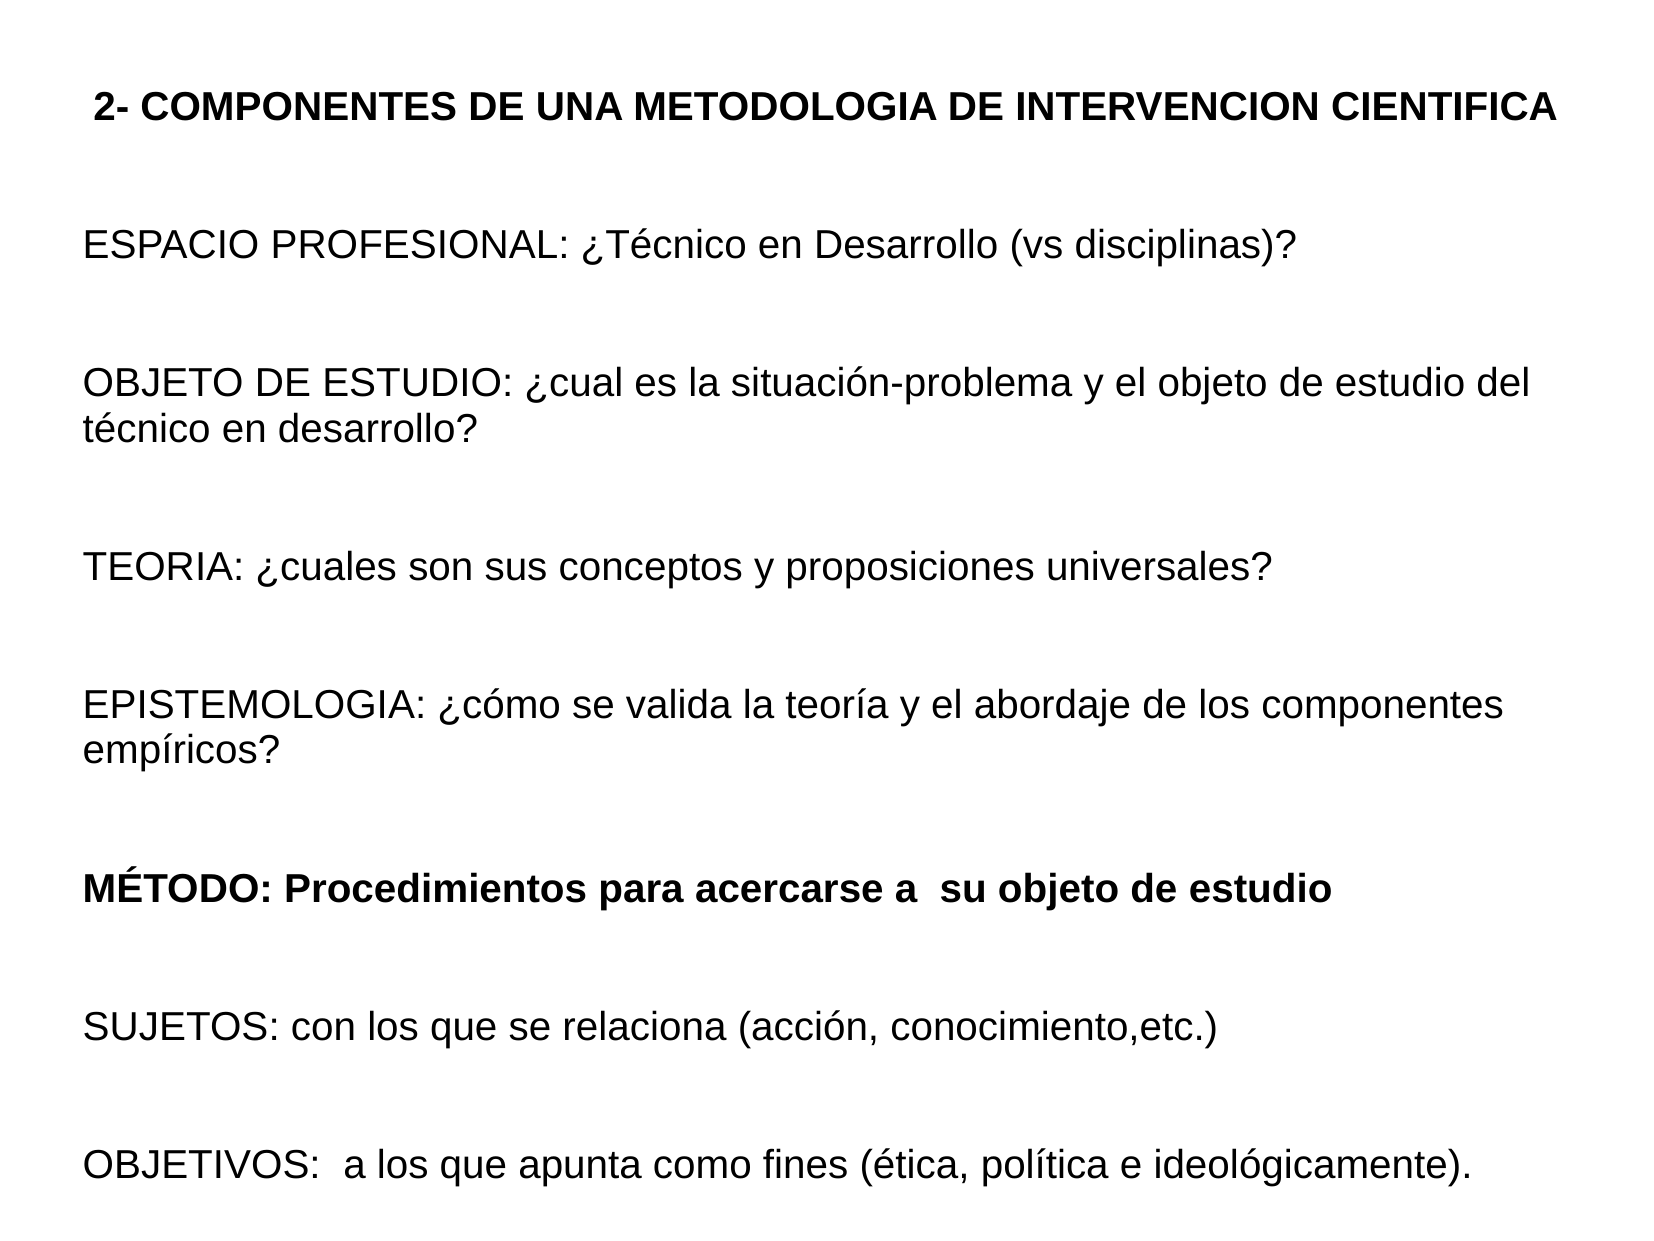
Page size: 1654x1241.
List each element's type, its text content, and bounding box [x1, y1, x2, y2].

list 2- COMPONENTES DE UNA METODOLOGIA DE INTERVENCION CIENTIFICA ESPACIO PROFESIONAL: ¿Técnico en Desarrollo (vs disciplinas)? OBJETO DE ESTUDIO: ¿cual es la situación-problema y el objeto de estudio del técnico en desarrollo? TEORIA: ¿cuales son sus conceptos y proposiciones universales? EPISTEMOLOGIA: ¿cómo se valida la teoría y el abordaje de los componentes empíricos? MÉTODO: Procedimientos para acercarse a su objeto de estudio SUJETOS: con los que se relaciona (acción, conocimiento,etc.) OBJETIVOS: a los que apunta como fines (ética, política e ideológicamente). [82, 83, 1571, 1205]
